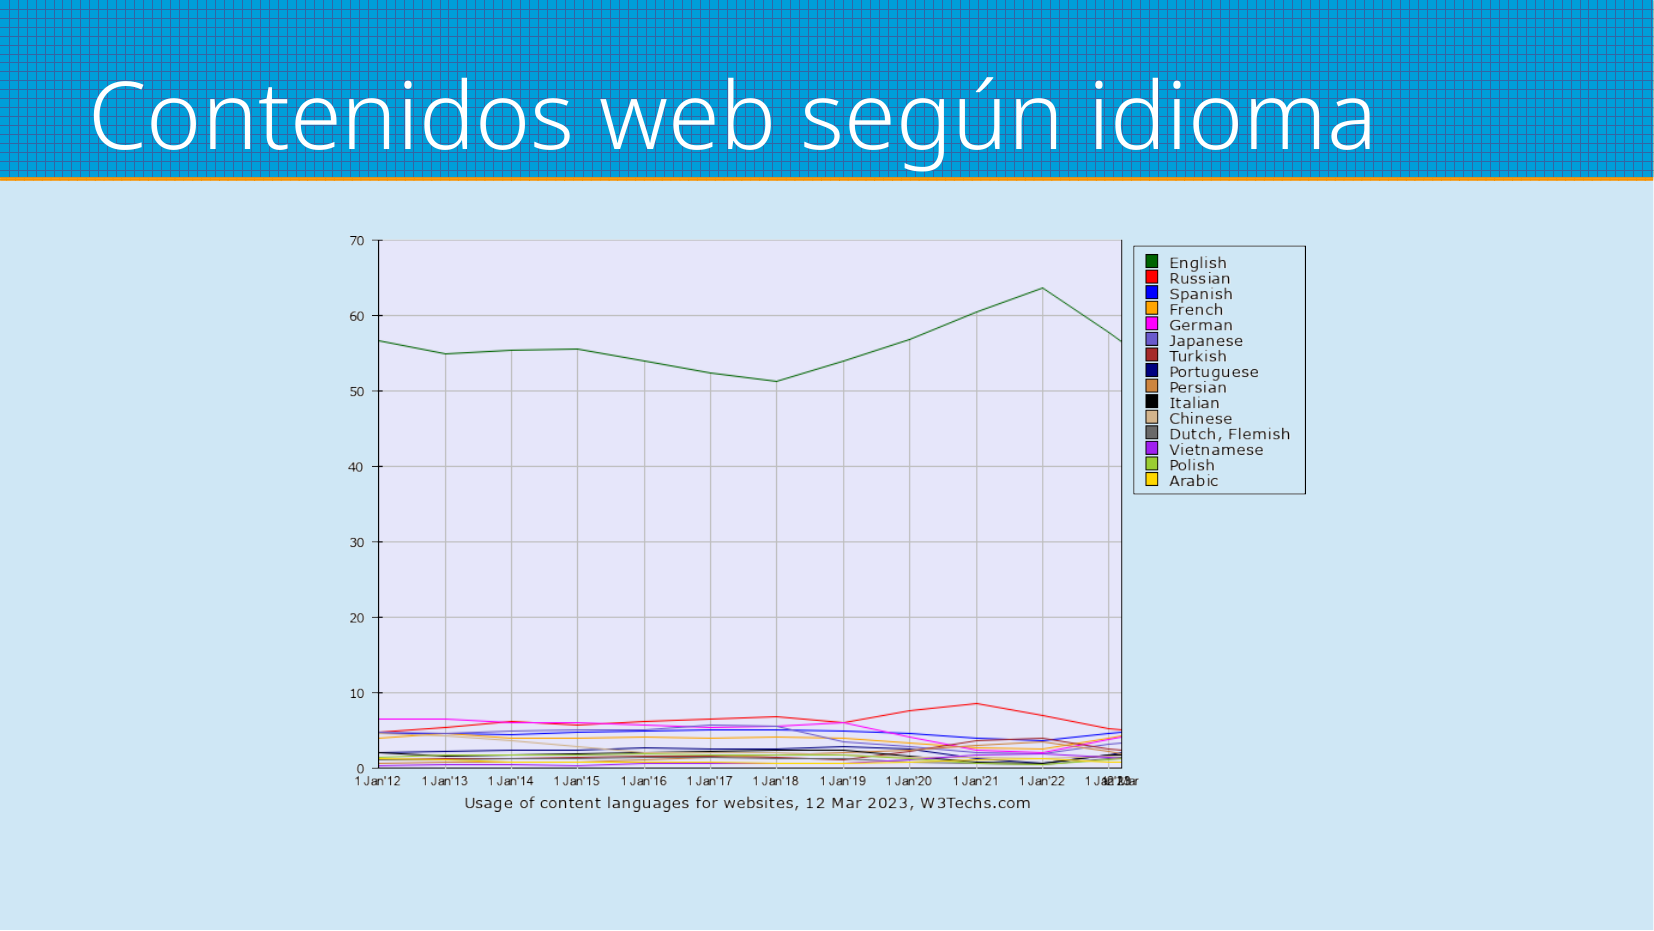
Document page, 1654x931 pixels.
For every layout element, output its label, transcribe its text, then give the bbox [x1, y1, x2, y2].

title Contenidos web según idioma [88, 14, 1565, 178]
picture [348, 236, 1306, 812]
